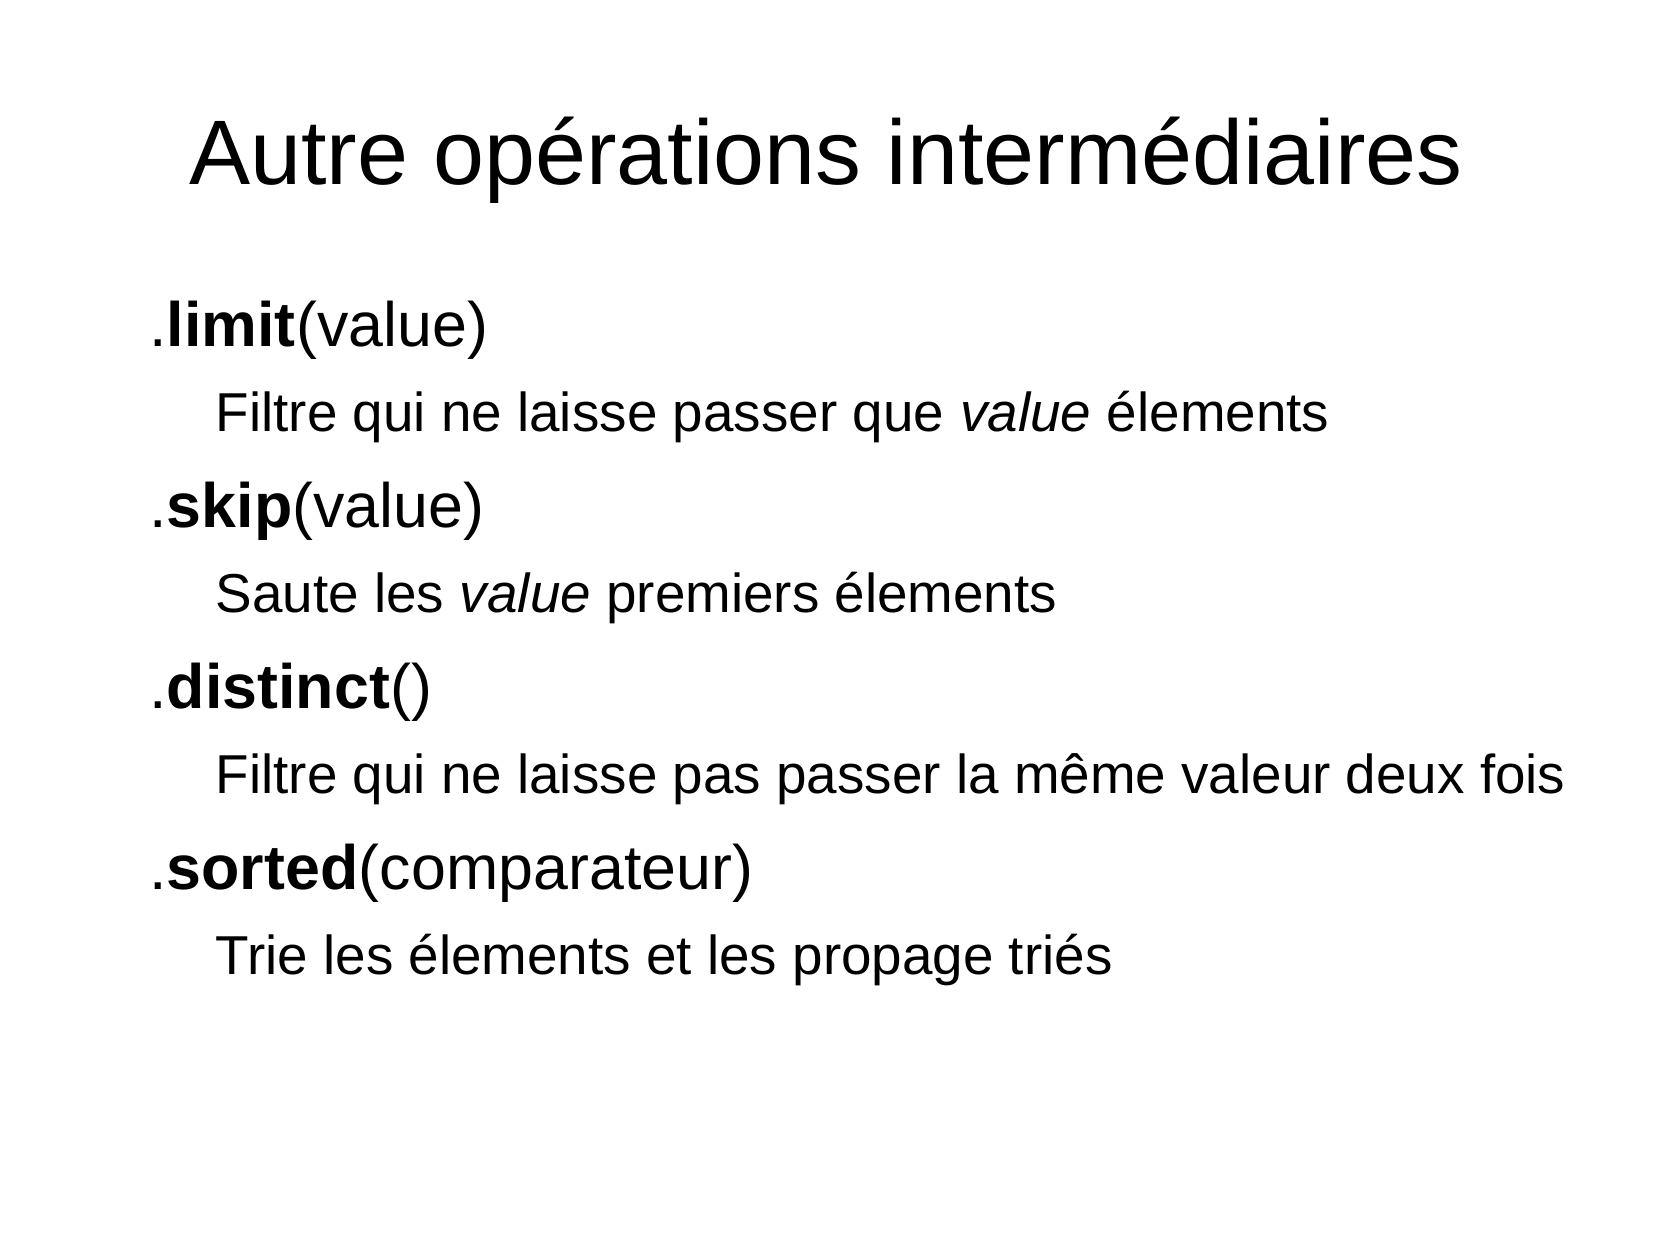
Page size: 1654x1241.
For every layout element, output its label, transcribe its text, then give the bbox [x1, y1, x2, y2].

list .limit(value) Filtre qui ne laisse passer que value élements .skip(value) Saute les value premiers élements .distinct() Filtre qui ne laisse pas passer la même valeur deux fois .sorted(comparateur) Trie les élements et les propage triés [82, 290, 1571, 1010]
title Autre opérations intermédiaires [82, 49, 1571, 257]
